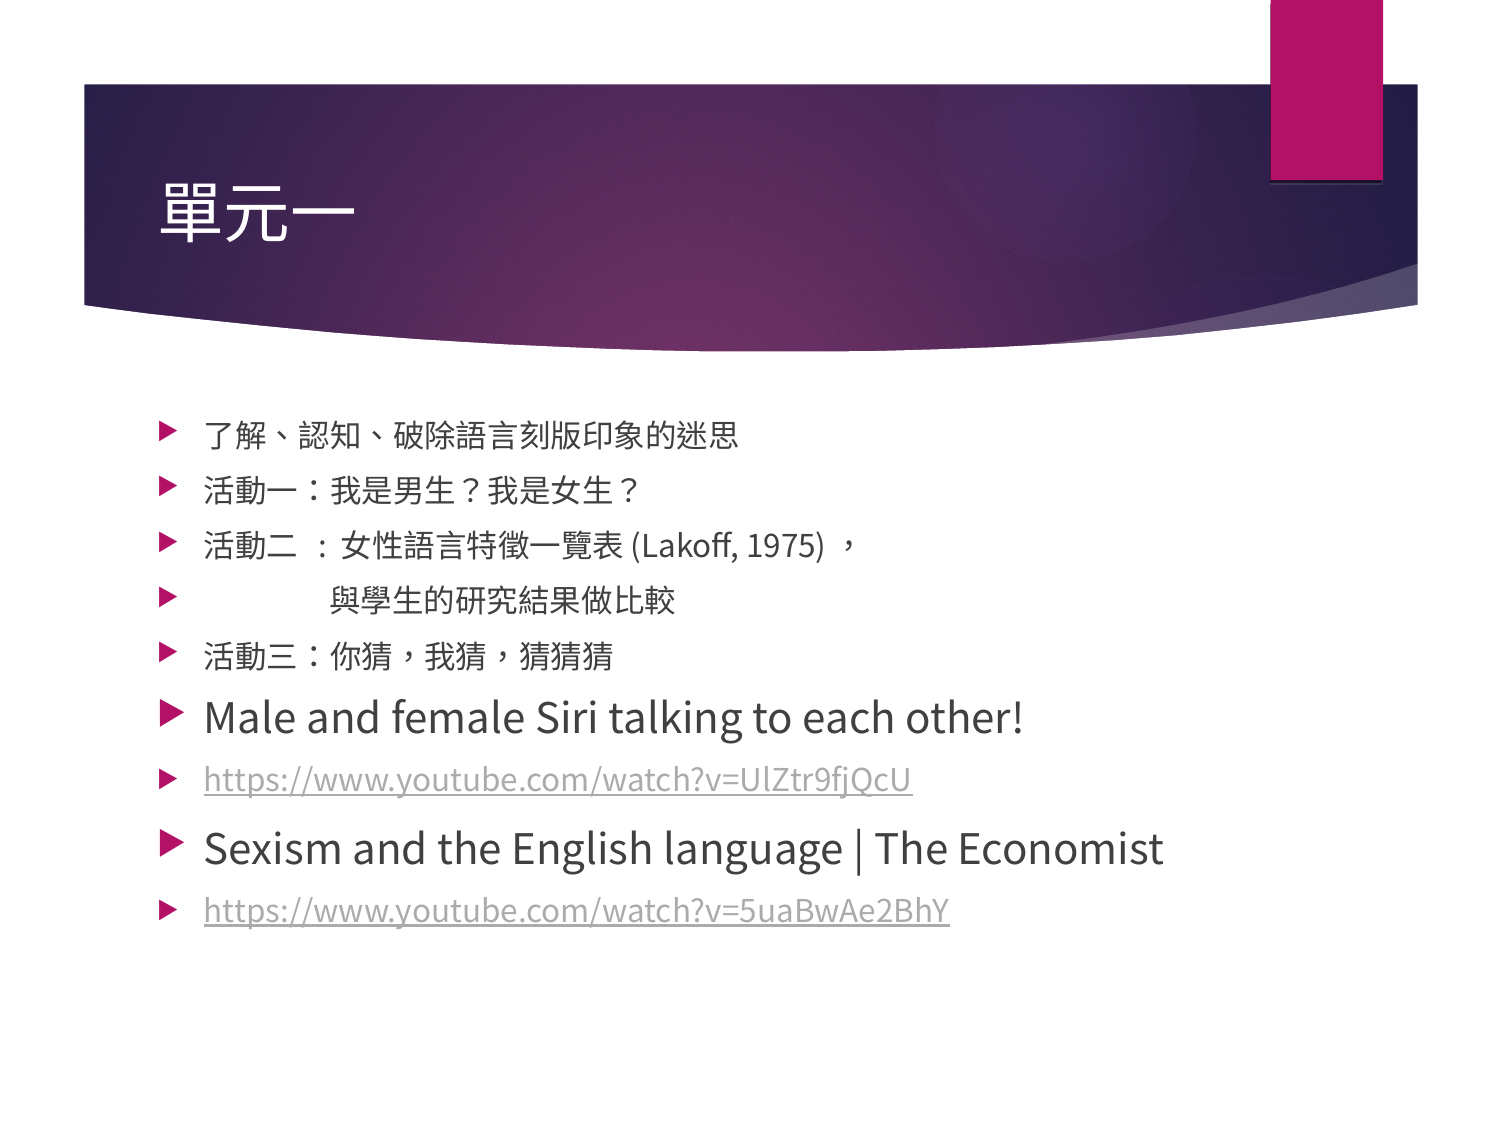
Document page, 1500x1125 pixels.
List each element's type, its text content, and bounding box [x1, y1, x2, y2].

list 了解、認知、破除語言刻版印象的迷思 活動一：我是男生？我是女生？ 活動二 : 女性語言特徵一覽表(Lakoff, 1975)， 與學生的研究結果做比較 活動三：你猜，我猜，猜猜猜 Male and female Siri talking to each other! https://www.youtube.com/watch?v=UlZtr9fjQcU Sexism and the English language | The Economist https://www.youtube.com/watch?v=5uaBwAe2BhY [141, 408, 1183, 988]
title 單元一 [142, 152, 1183, 269]
picture [85, 85, 1417, 351]
